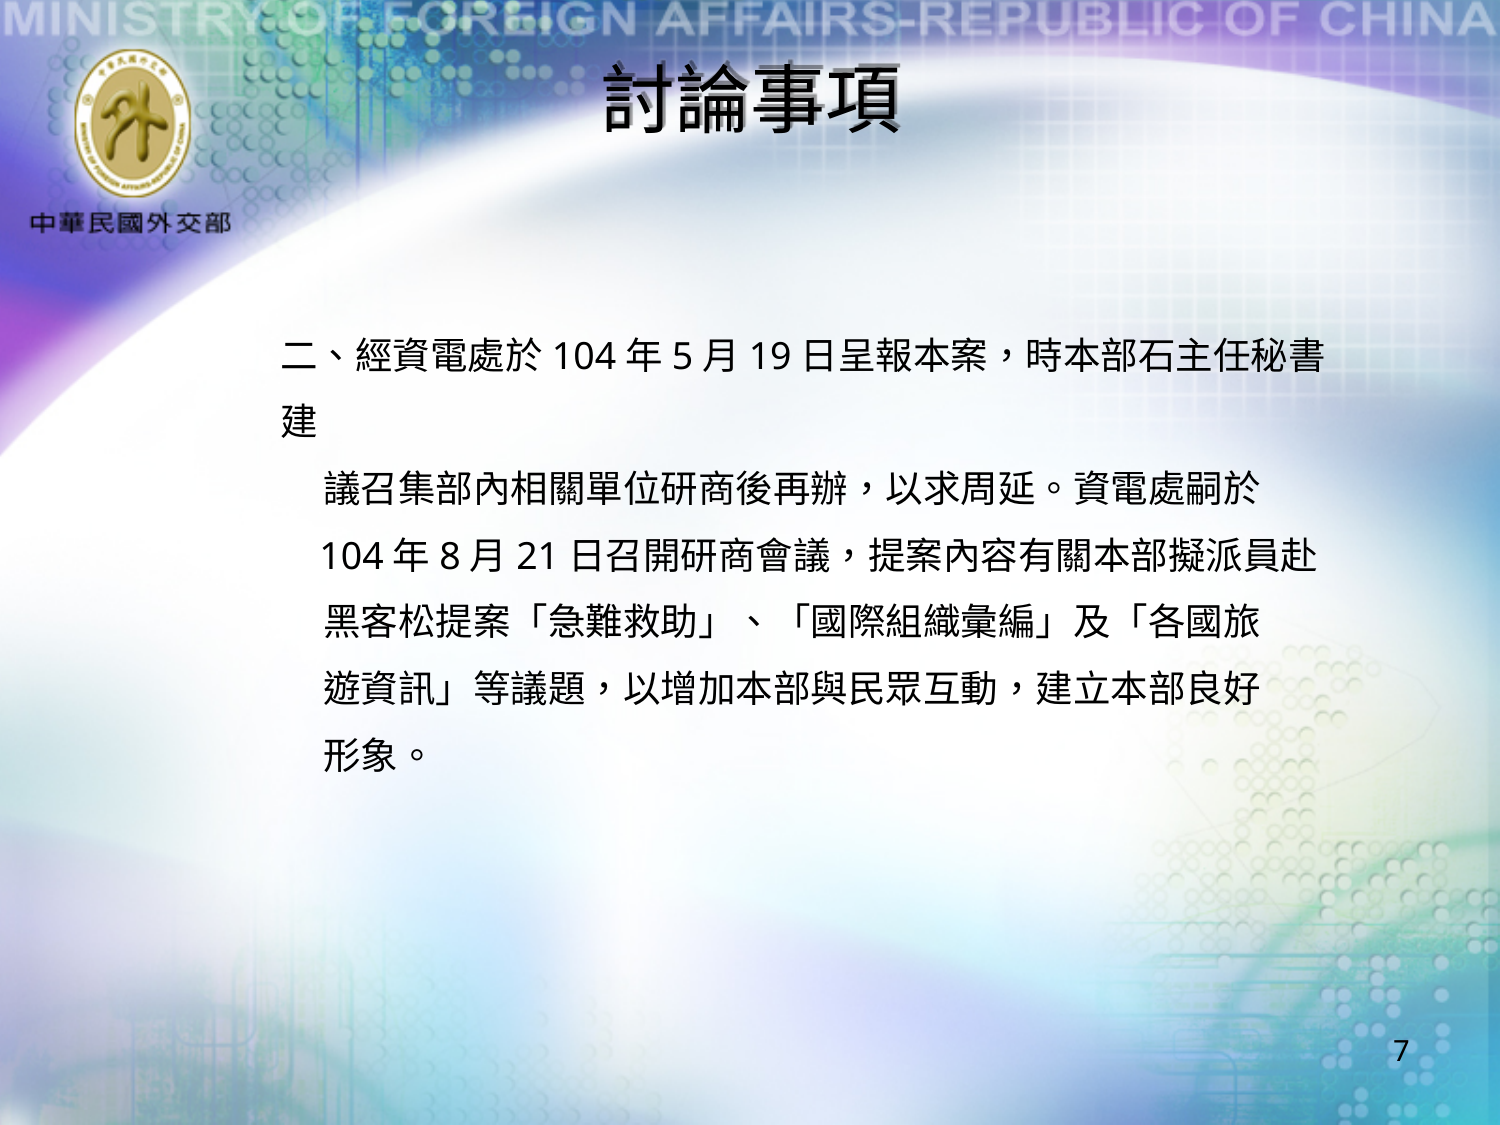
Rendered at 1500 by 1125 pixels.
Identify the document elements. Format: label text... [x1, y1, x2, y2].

text_box 二、經資電處於104年5月19日呈報本案，時本部石主任秘書建 議召集部內相關單位研商後再辦，以求周延。資電處嗣於 104年8月21日召開研商會議，提案內容有關本部擬派員赴 黑客松提案「急難救助」、「國際組織彙編」及「各國旅 遊資訊」等議題，以增加本部與民眾互動，建立本部良好 形象。 [265, 302, 1341, 785]
slide_number <編號> [1074, 1024, 1425, 1103]
picture [0, 0, 1500, 1125]
text_box 討論事項 [74, 45, 1425, 233]
